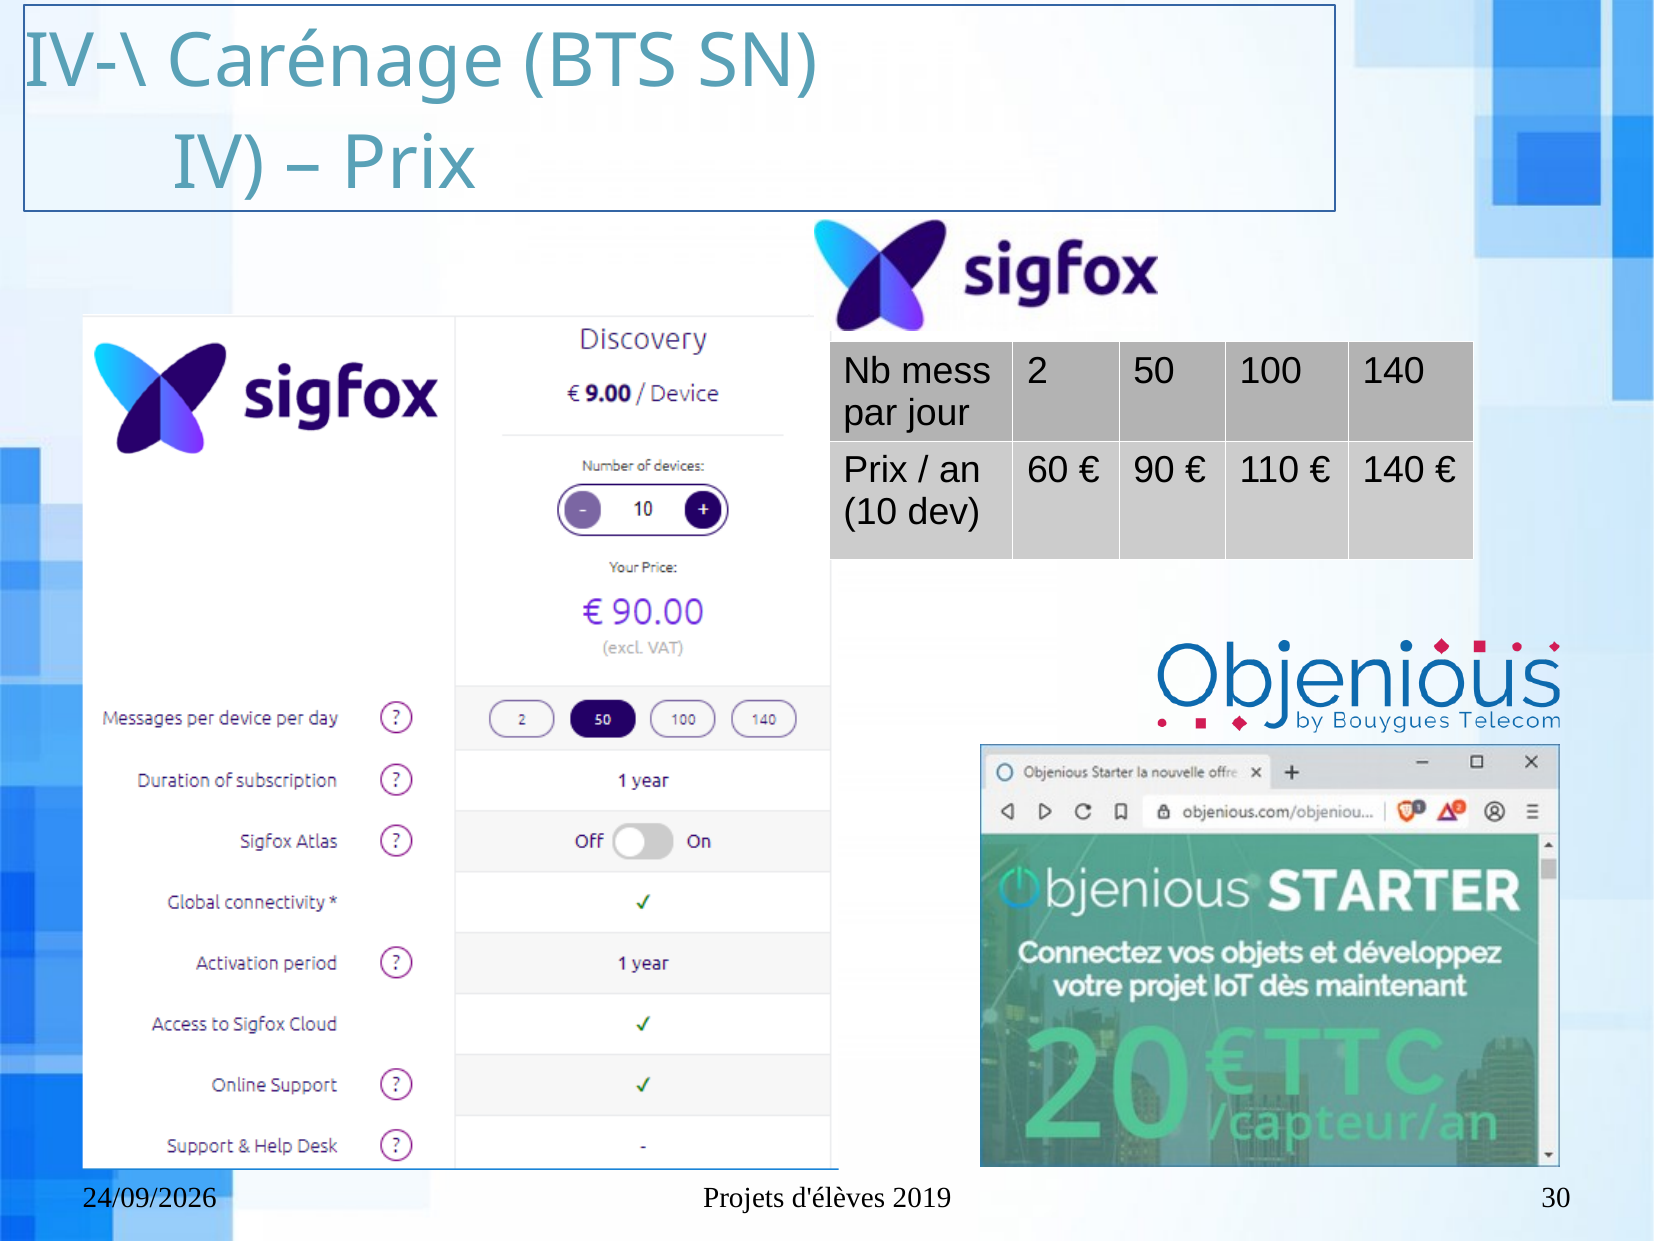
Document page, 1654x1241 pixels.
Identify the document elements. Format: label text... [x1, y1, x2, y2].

picture [0, 0, 1654, 1241]
table_cell 90 € [1120, 442, 1225, 559]
table_header 2 [1013, 342, 1119, 441]
table_header 100 [1226, 342, 1348, 441]
table_cell 110 € [1226, 442, 1348, 559]
table_cell 140 € [1349, 442, 1473, 559]
table_cell Prix / an (10 dev) [830, 442, 1012, 559]
table_header 140 [1349, 342, 1473, 441]
table_cell 60 € [1013, 442, 1119, 559]
table_header Nb mess par jour [830, 342, 1012, 441]
title IV-\ Carénage (BTS SN) IV) – Prix [23, 19, 1335, 197]
table_header 50 [1120, 342, 1225, 441]
